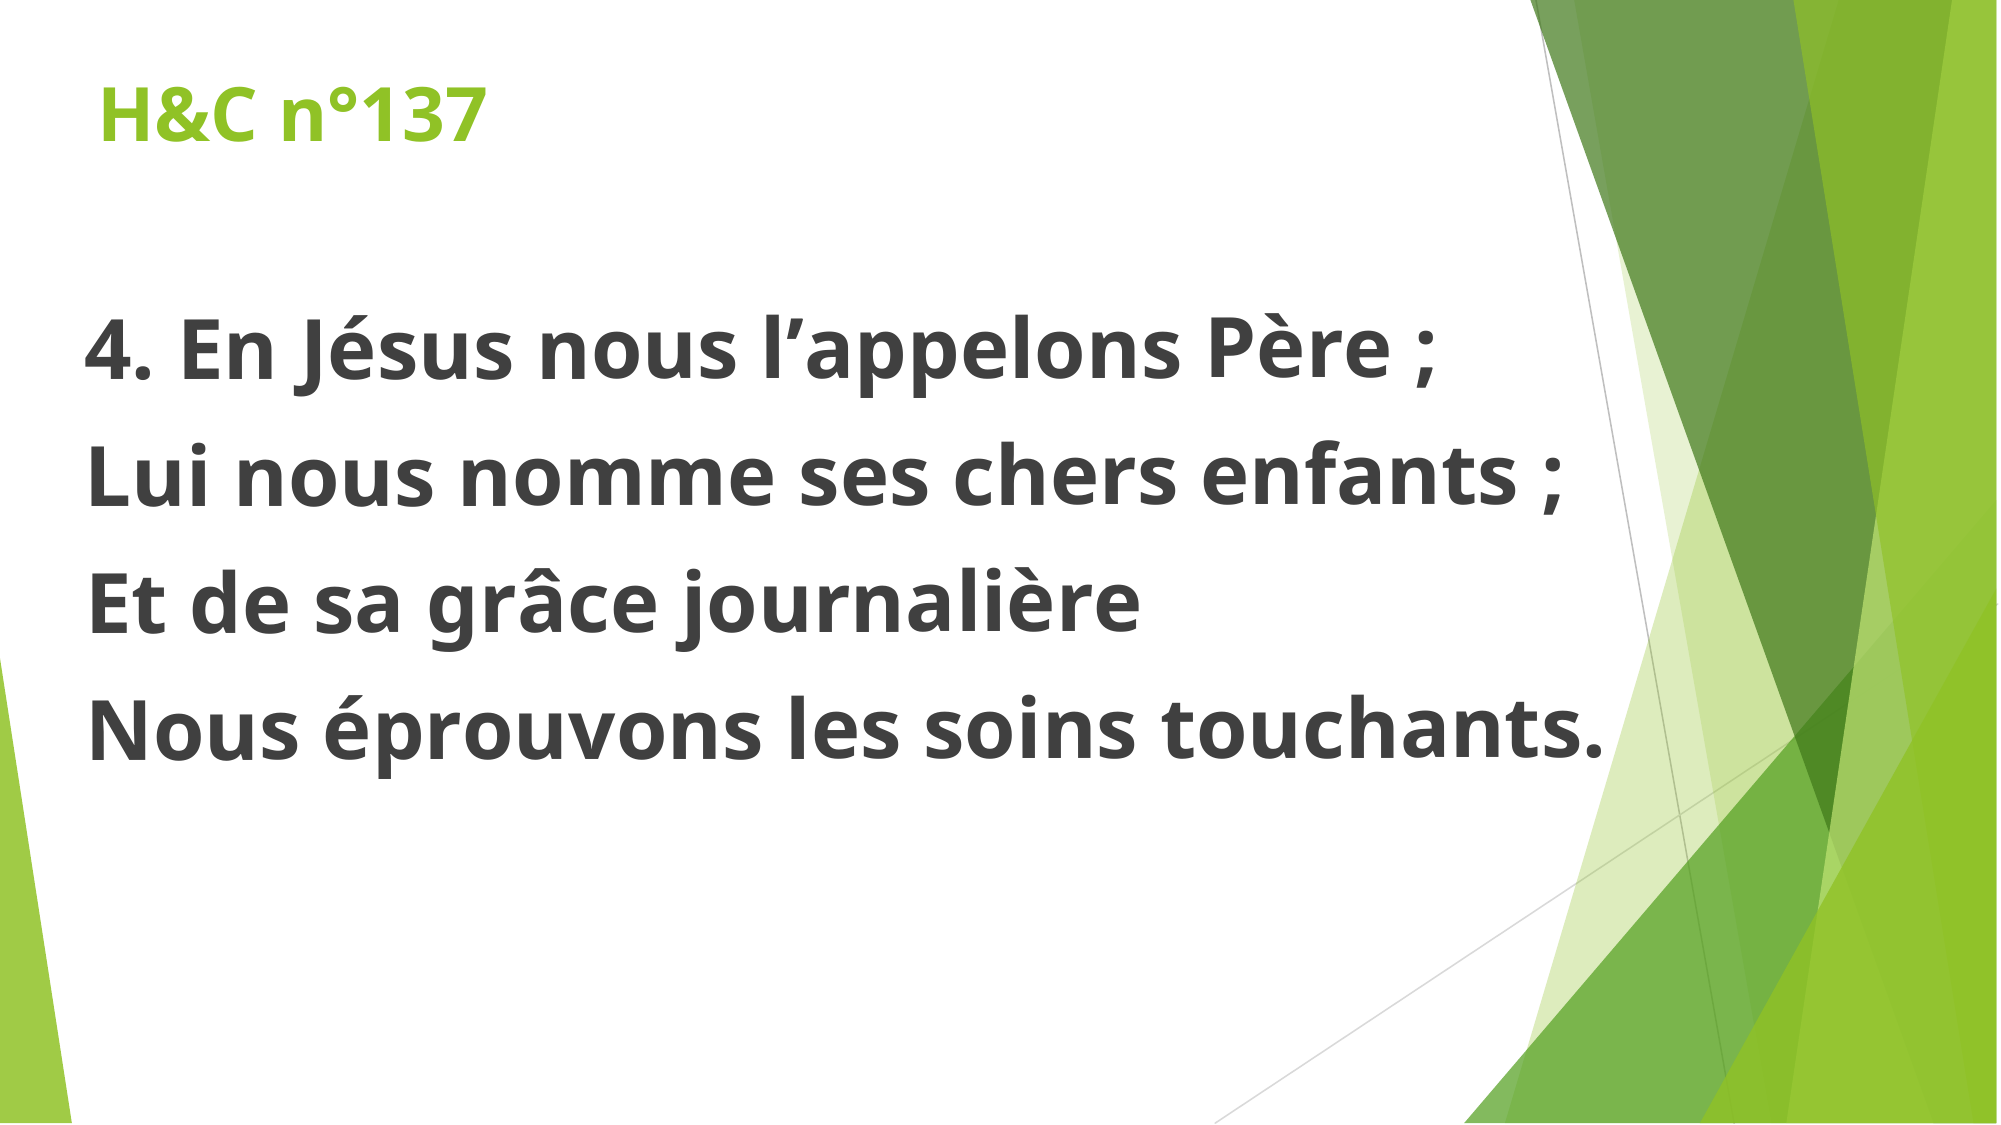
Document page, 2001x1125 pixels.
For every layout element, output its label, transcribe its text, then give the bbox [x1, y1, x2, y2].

text_box H&C n°137 [82, 59, 603, 166]
text_box 4. En Jésus nous l’appelons Père ; Lui nous nomme ses chers enfants ; Et de sa grâce journalière Nous éprouvons les soins touchants. [69, 269, 1839, 1082]
